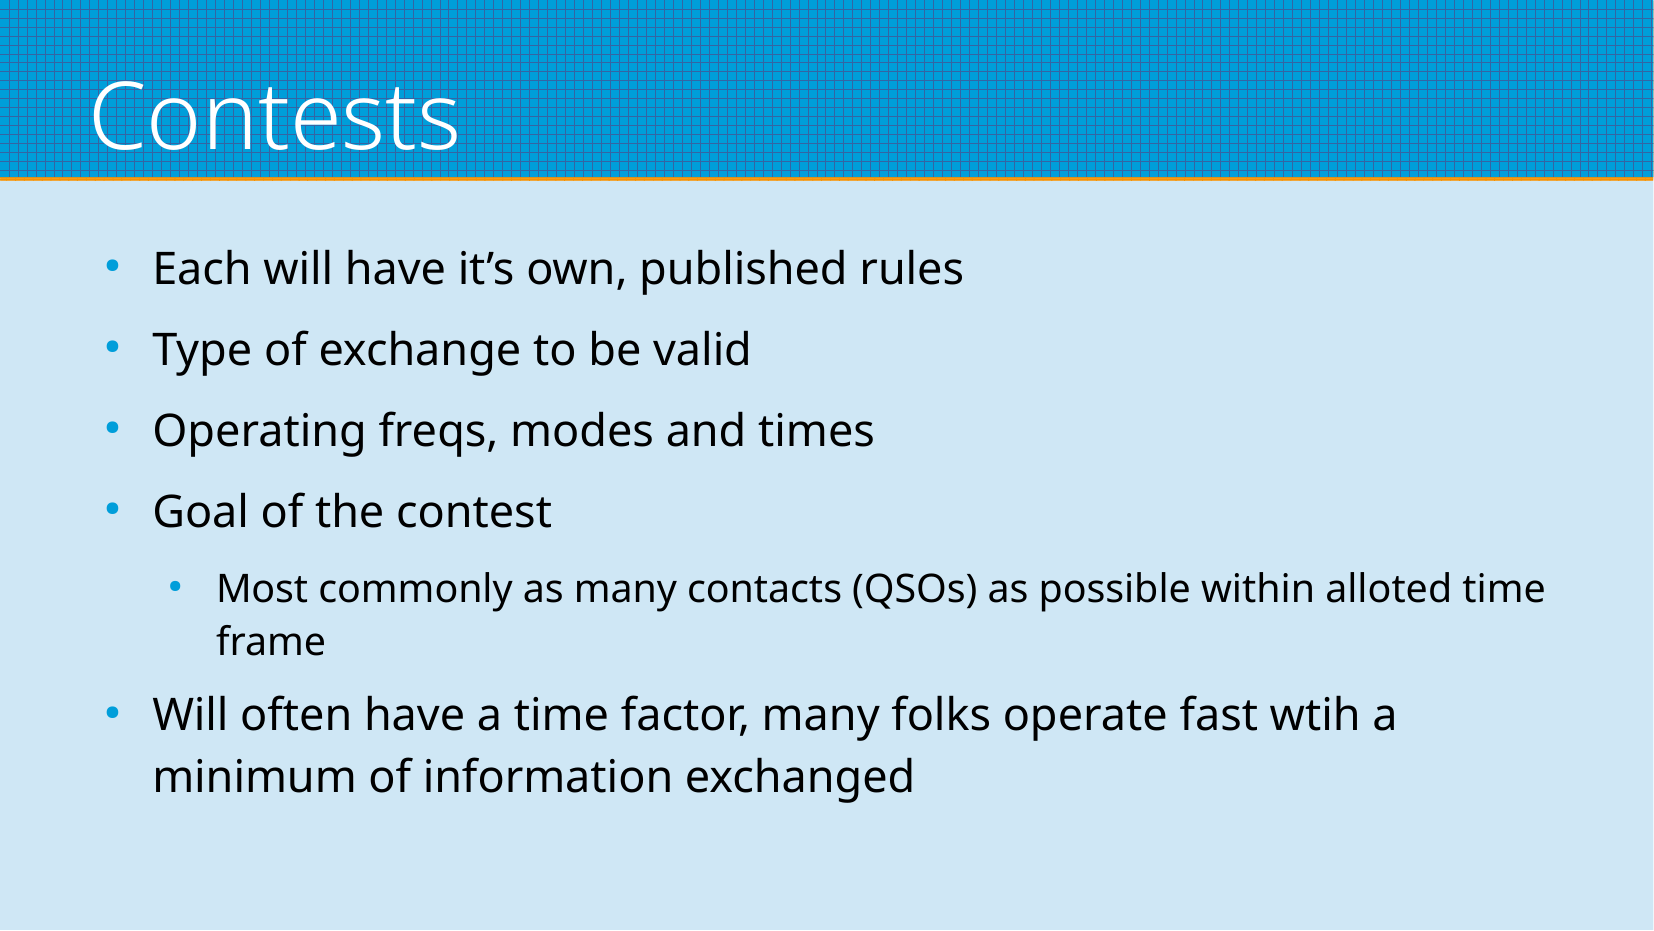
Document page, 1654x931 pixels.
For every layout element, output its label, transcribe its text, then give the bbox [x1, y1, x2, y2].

title Contests [88, 14, 1565, 178]
list Each will have it’s own, published rules Type of exchange to be valid Operating freqs, modes and times Goal of the contest Most commonly as many contacts (QSOs) as possible within alloted time frame Will often have a time factor, many folks operate fast wtih a minimum of information exchanged [88, 236, 1565, 813]
